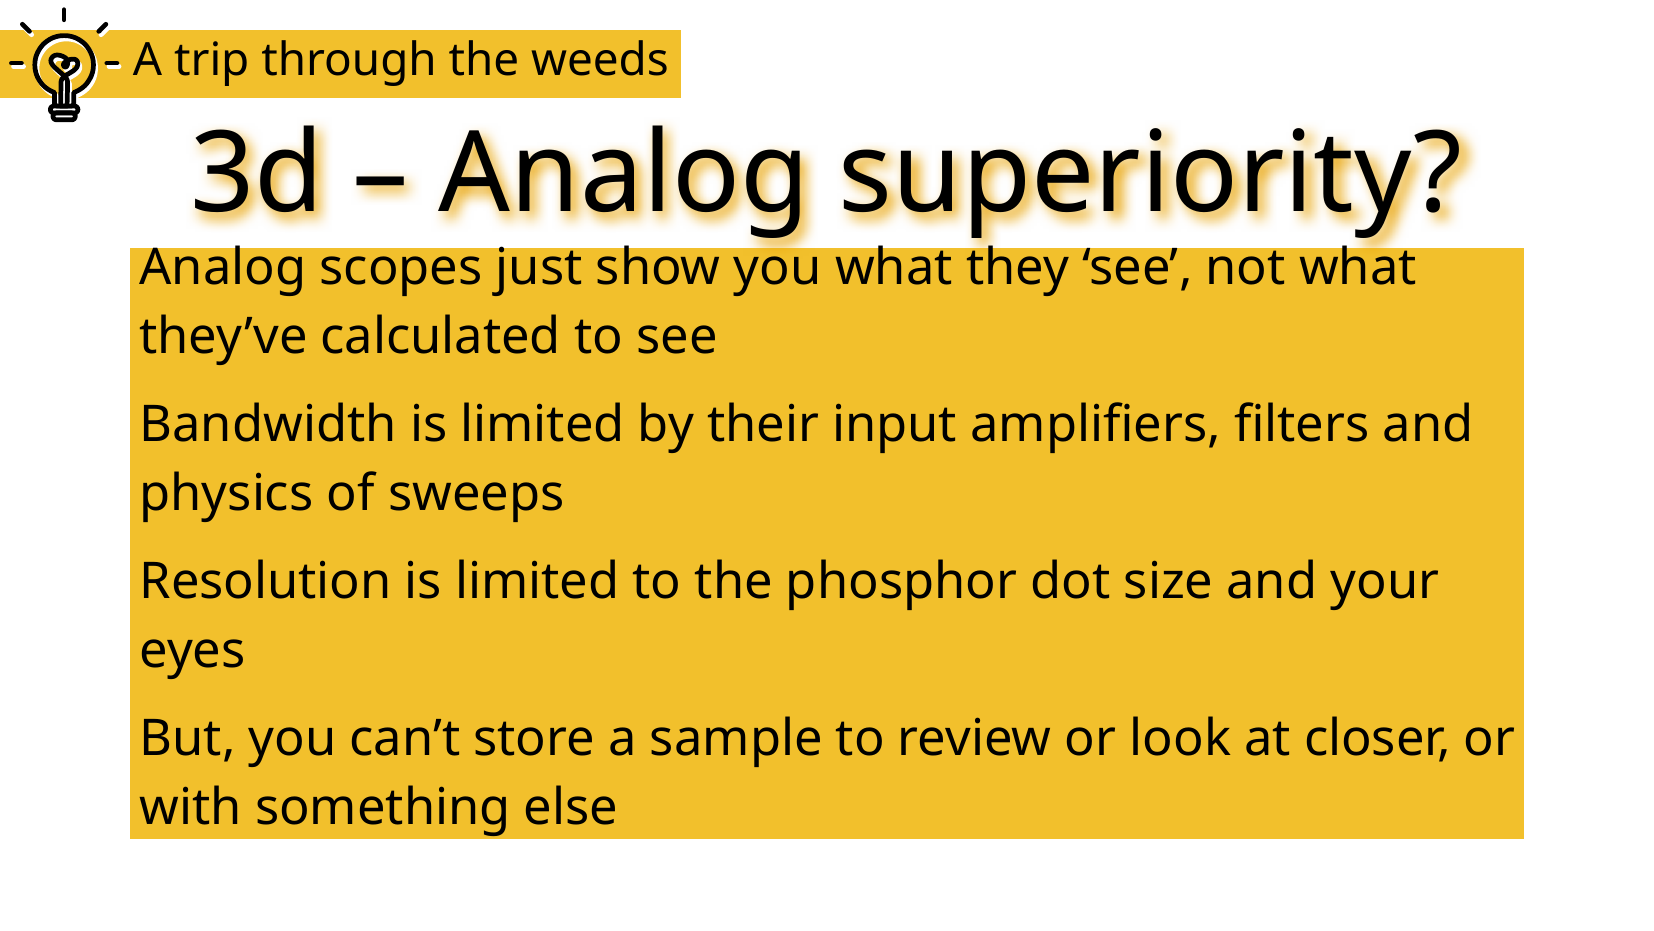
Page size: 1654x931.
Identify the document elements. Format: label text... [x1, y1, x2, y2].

title 3d – Analog superiority? [82, 88, 1571, 249]
list Analog scopes just show you what they ‘see’, not what they’ve calculated to see Bandwidth is limited by their input amplifiers, filters and physics of sweeps Resolution is limited to the phosphor dot size and your eyes But, you can’t store a sample to review or look at closer, or with something else [139, 230, 1538, 847]
subtitle A trip through the weeds [132, 17, 677, 97]
